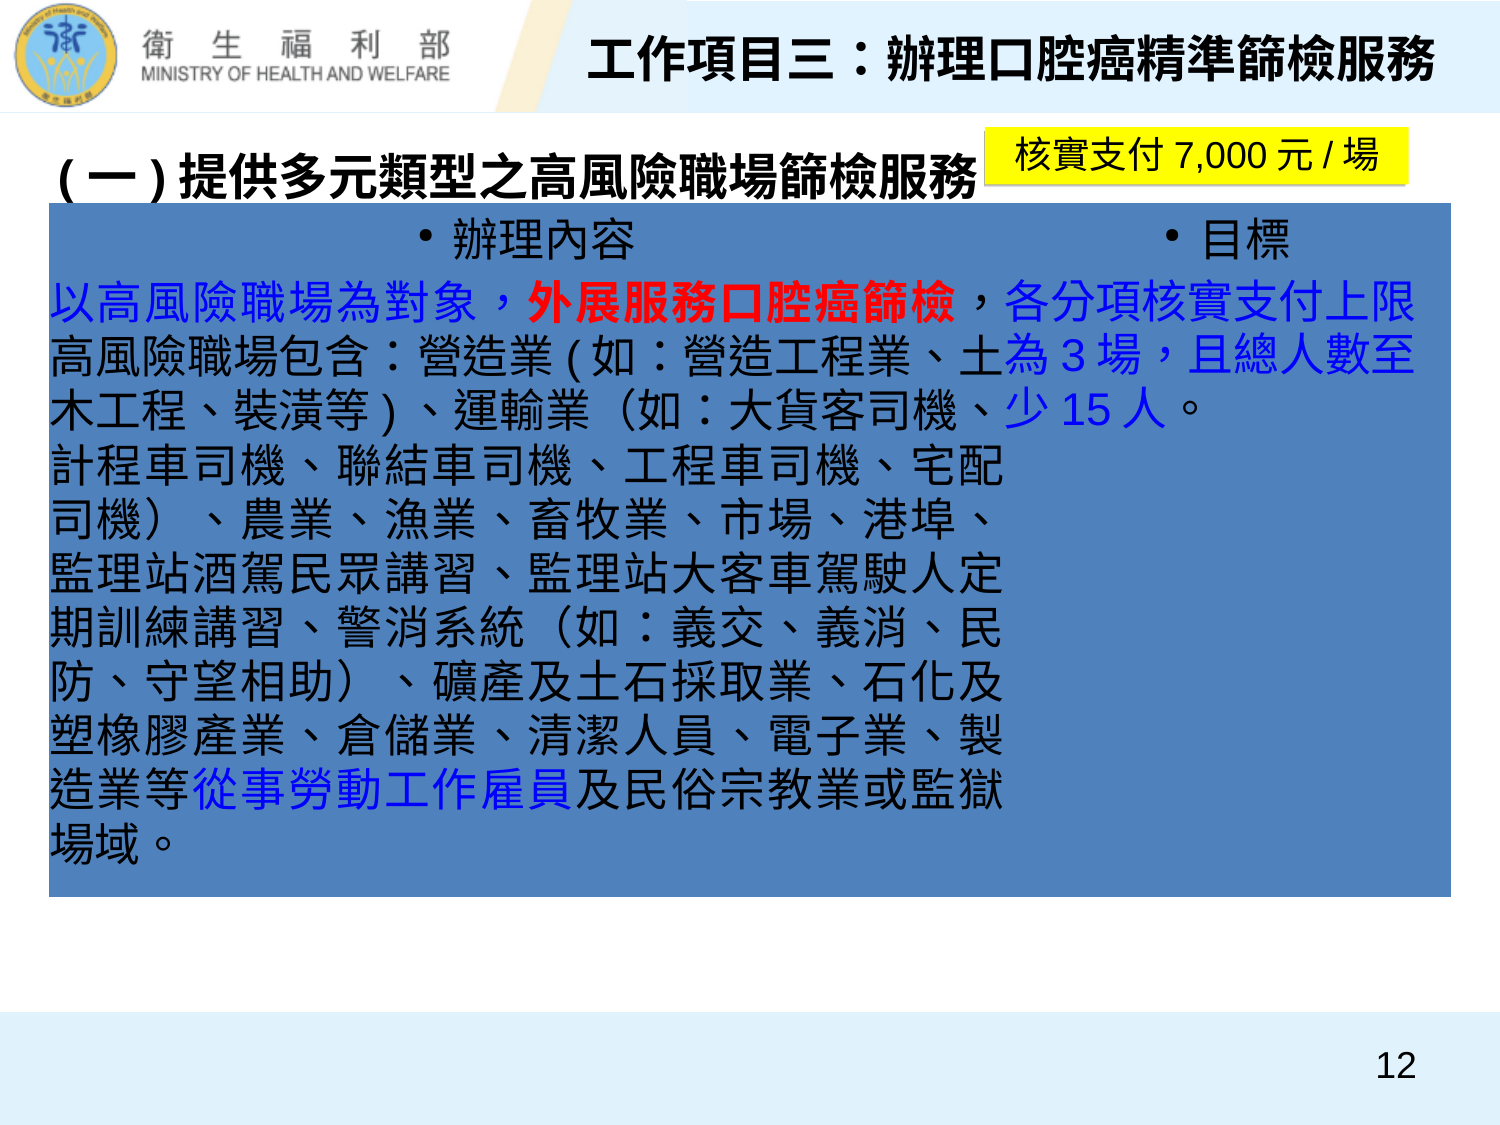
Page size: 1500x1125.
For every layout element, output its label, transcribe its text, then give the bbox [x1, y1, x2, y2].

text_box 核實支付7,000元/場 [984, 127, 1409, 185]
table_header 辦理內容 [49, 203, 1004, 276]
table_cell 以高風險職場為對象，外展服務口腔癌篩檢，高風險職場包含：營造業(如：營造工程業、土木工程、裝潢等)、運輸業（如：大貨客司機、計程車司機、聯結車司機、工程車司機、宅配司機）、農業、漁業、畜牧業、市場、港埠、監理站酒駕民眾講習、監理站大客車駕駛人定期訓練講習、警消系統（如：義交、義消、民防、守望相助）、礦產及土石採取業、石化及塑橡膠產業、倉儲業、清潔人員、電子業、製造業等從事勞動工作雇員及民俗宗教業或監獄場域。 [49, 276, 1004, 897]
text_box 工作項目三：辦理口腔癌精準篩檢服務 [571, 19, 1474, 95]
text_box 12 [1360, 1033, 1459, 1094]
text_box (一)提供多元類型之高風險職場篩檢服務 [43, 108, 1486, 204]
table_cell 各分項核實支付上限為3場，且總人數至少15人。 [1004, 276, 1451, 897]
table_header 目標 [1004, 203, 1451, 276]
